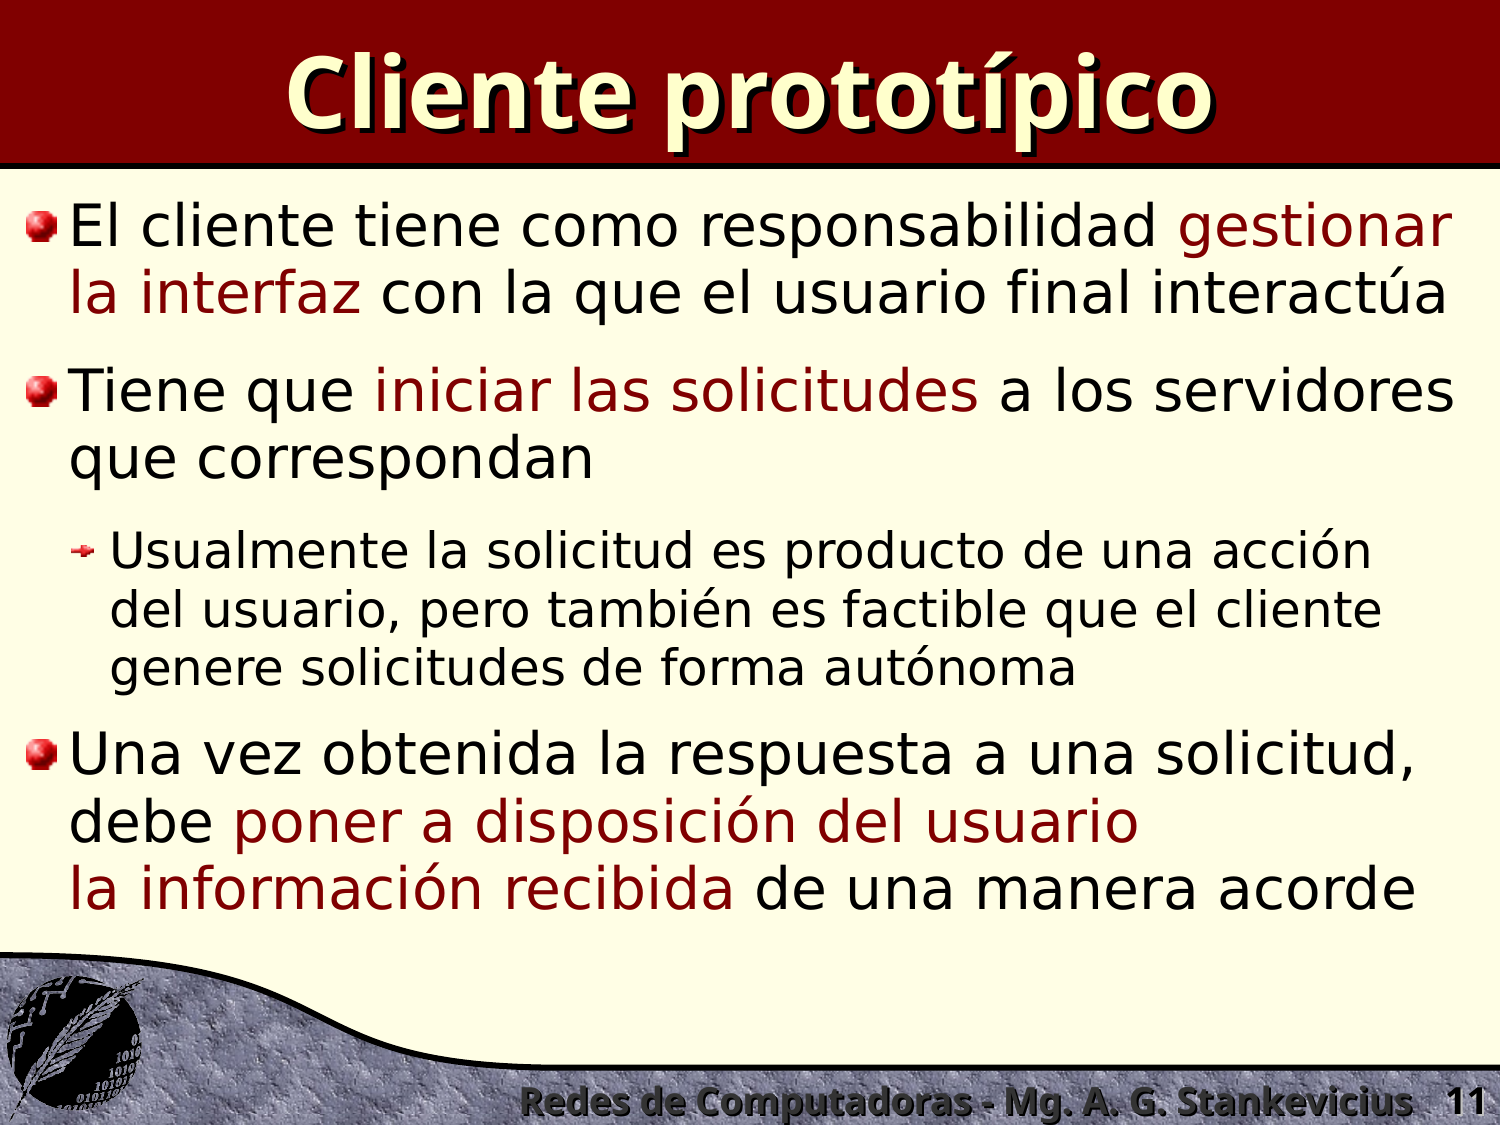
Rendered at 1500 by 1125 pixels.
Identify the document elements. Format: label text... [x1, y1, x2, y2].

picture [1047, 1100, 1054, 1110]
picture [0, 959, 1500, 1125]
picture [790, 1100, 795, 1110]
list El cliente tiene como responsabilidad gestionar la interfaz con la que el usuario final interactúa Tiene que iniciar las solicitudes a los servidores que correspondan Usualmente la solicitud es producto de una acción del usuario, pero también es factible que el cliente genere solicitudes de forma autónoma Una vez obtenida la respuesta a una solicitud, debe poner a disposición del usuario la información recibida de una manera acorde [11, 192, 1486, 924]
title Cliente prototípico [15, 5, 1485, 160]
